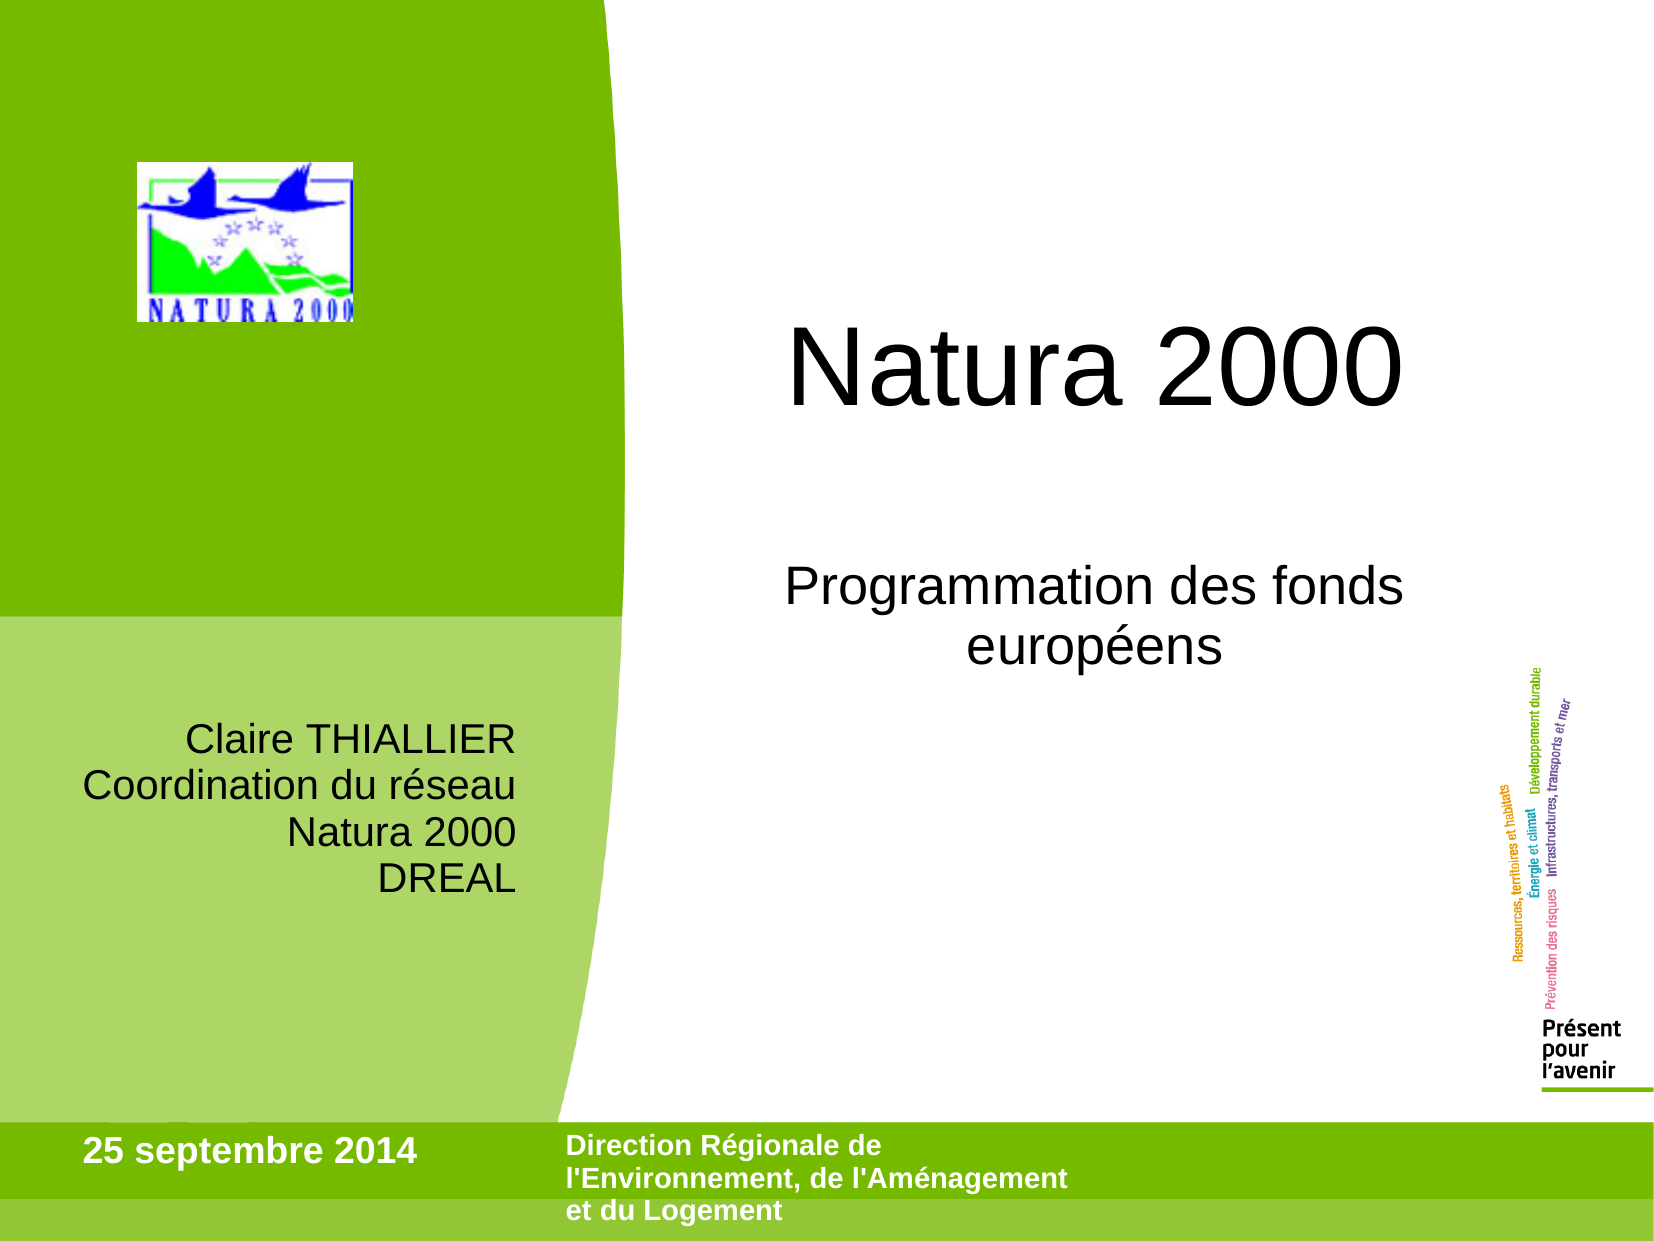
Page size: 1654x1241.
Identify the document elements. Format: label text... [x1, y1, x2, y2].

title Natura 2000 Programmation des fonds européens [649, 294, 1542, 680]
picture [0, 0, 1654, 1241]
text_box Claire THIALLIER Coordination du réseau Natura 2000 DREAL [59, 708, 532, 910]
